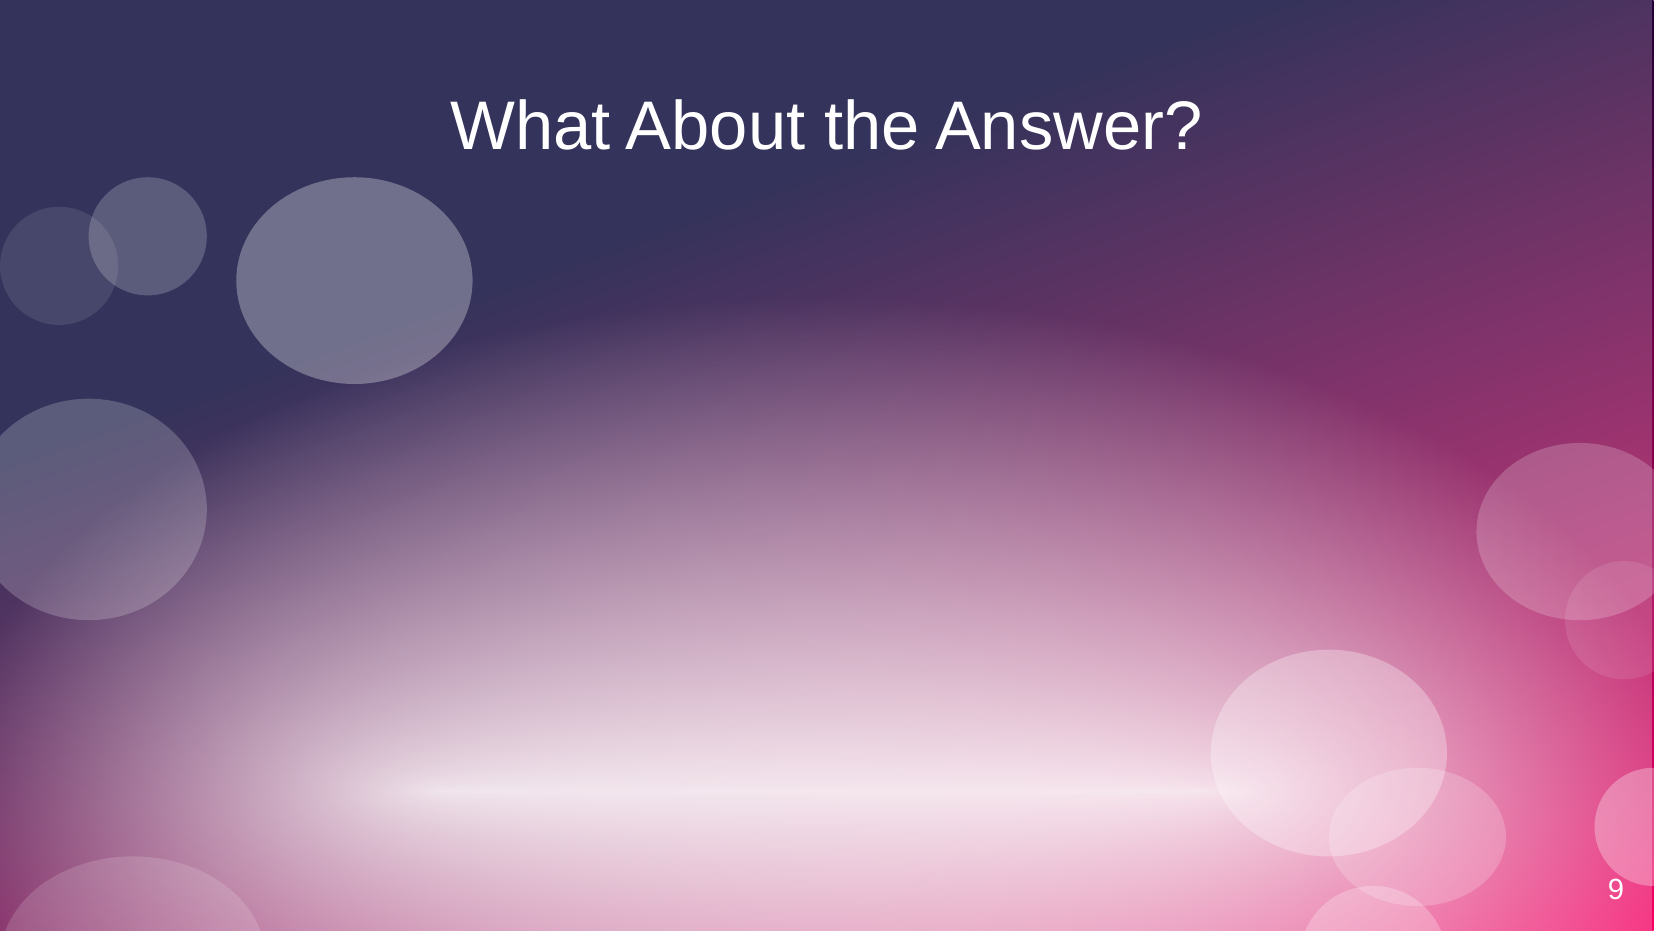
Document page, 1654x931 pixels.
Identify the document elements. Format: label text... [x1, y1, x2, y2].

title What About the Answer? [88, 44, 1565, 207]
